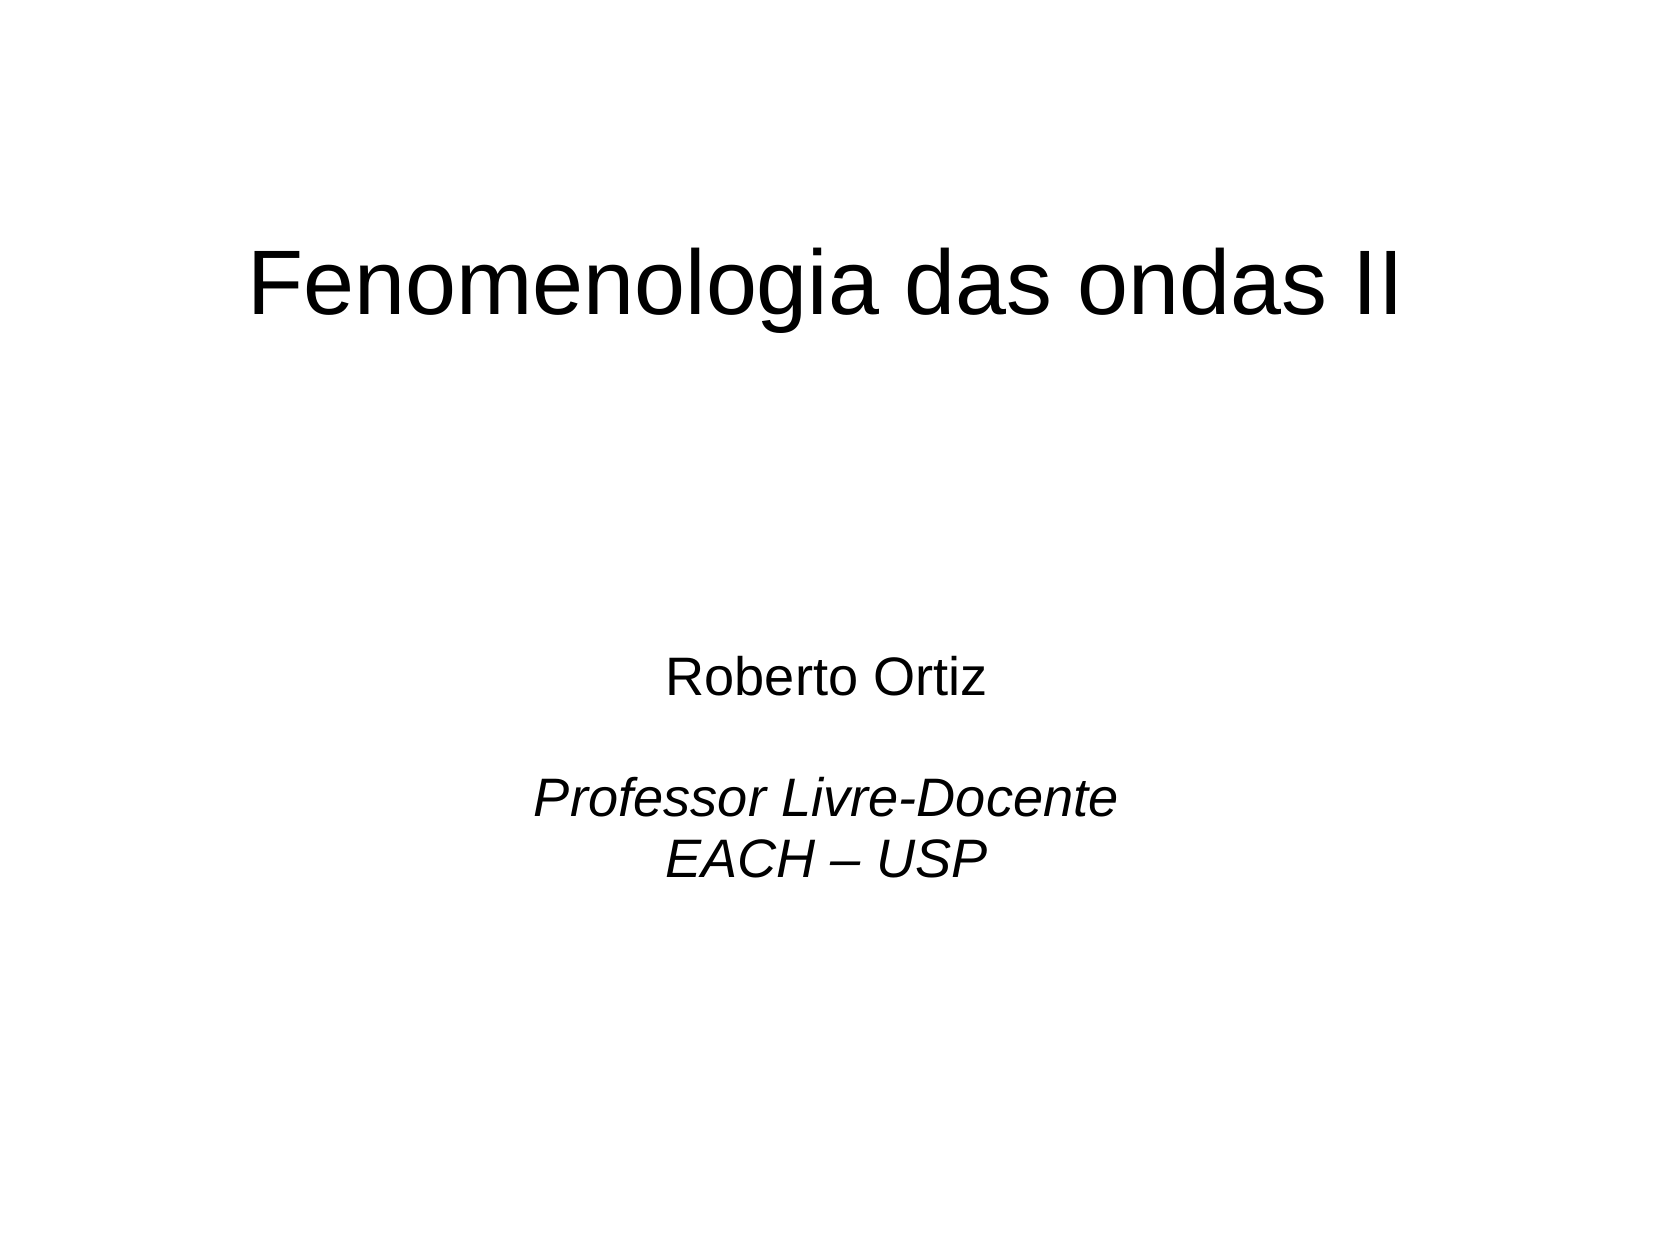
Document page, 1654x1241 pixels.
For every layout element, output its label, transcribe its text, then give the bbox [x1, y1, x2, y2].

title Fenomenologia das ondas II [82, 179, 1571, 387]
subtitle Roberto Ortiz Professor Livre-Docente EACH – USP [82, 408, 1571, 1128]
